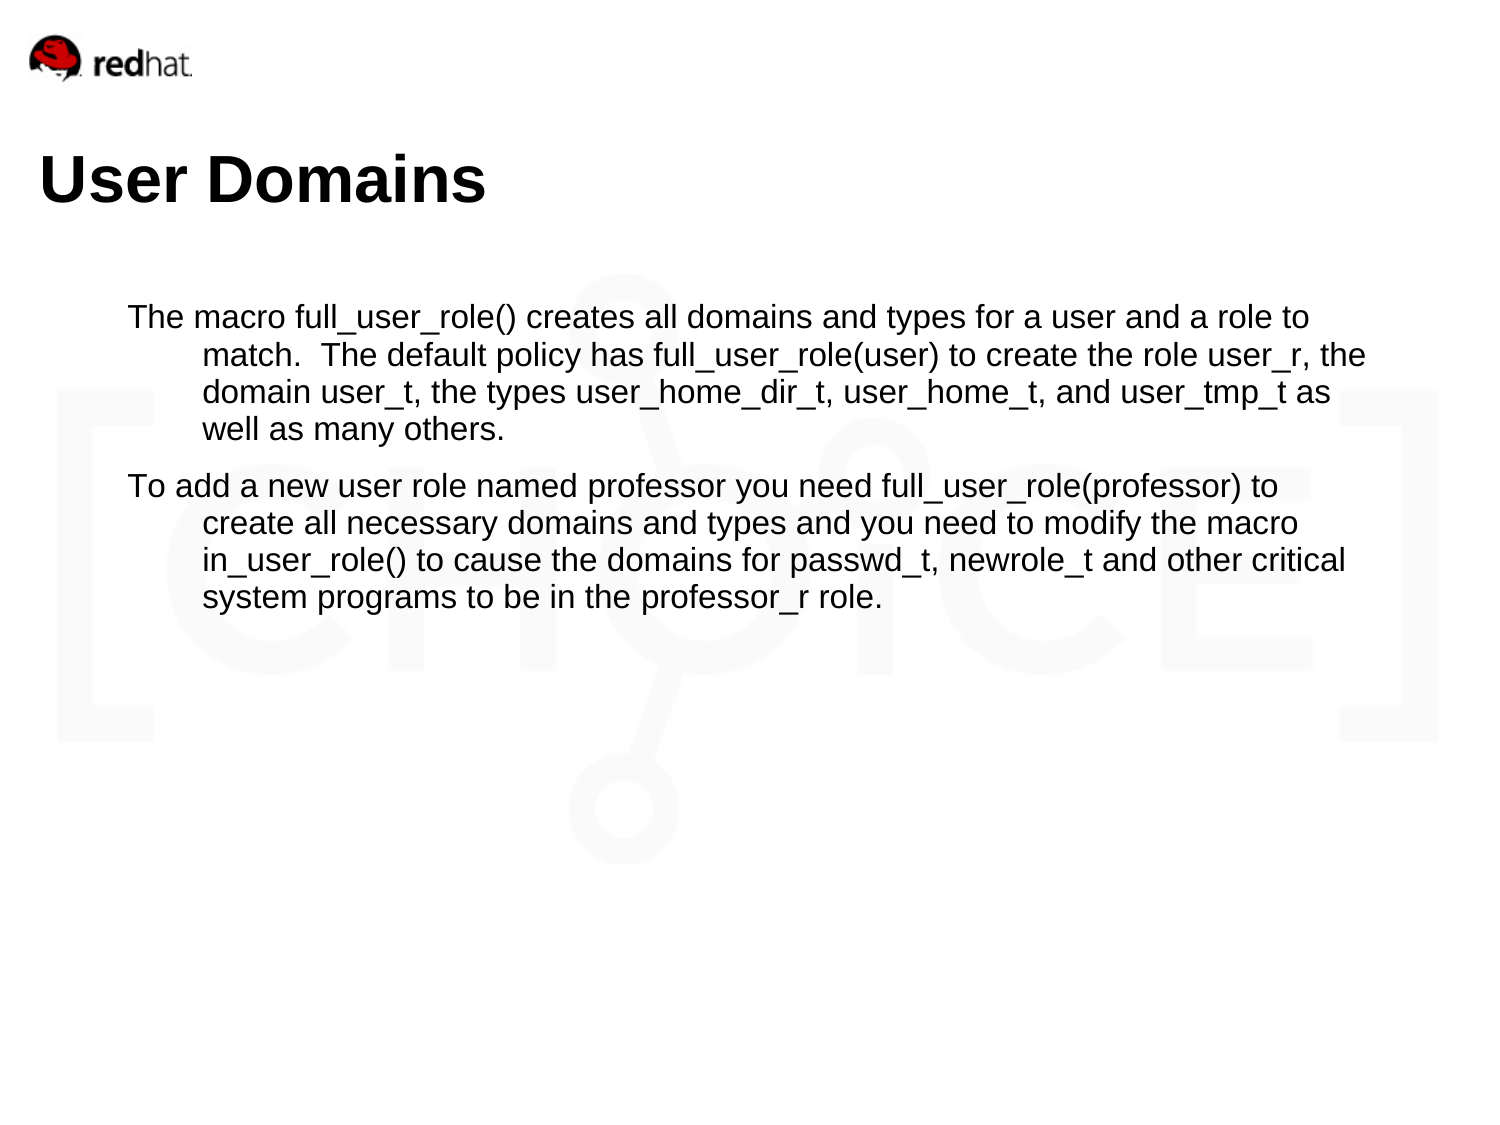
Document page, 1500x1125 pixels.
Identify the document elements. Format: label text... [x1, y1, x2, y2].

picture [57, 274, 1438, 864]
picture [28, 33, 192, 89]
title User Domains [25, 96, 1378, 225]
list The macro full_user_role() creates all domains and types for a user and a role to match. The default policy has full_user_role(user) to create the role user_r, the domain user_t, the types user_home_dir_t, user_home_t, and user_tmp_t as well as many others. To add a new user role named professor you need full_user_role(professor) to create all necessary domains and types and you need to modify the macro in_user_role() to cause the domains for passwd_t, newrole_t and other critical system programs to be in the professor_r role. [112, 291, 1389, 932]
